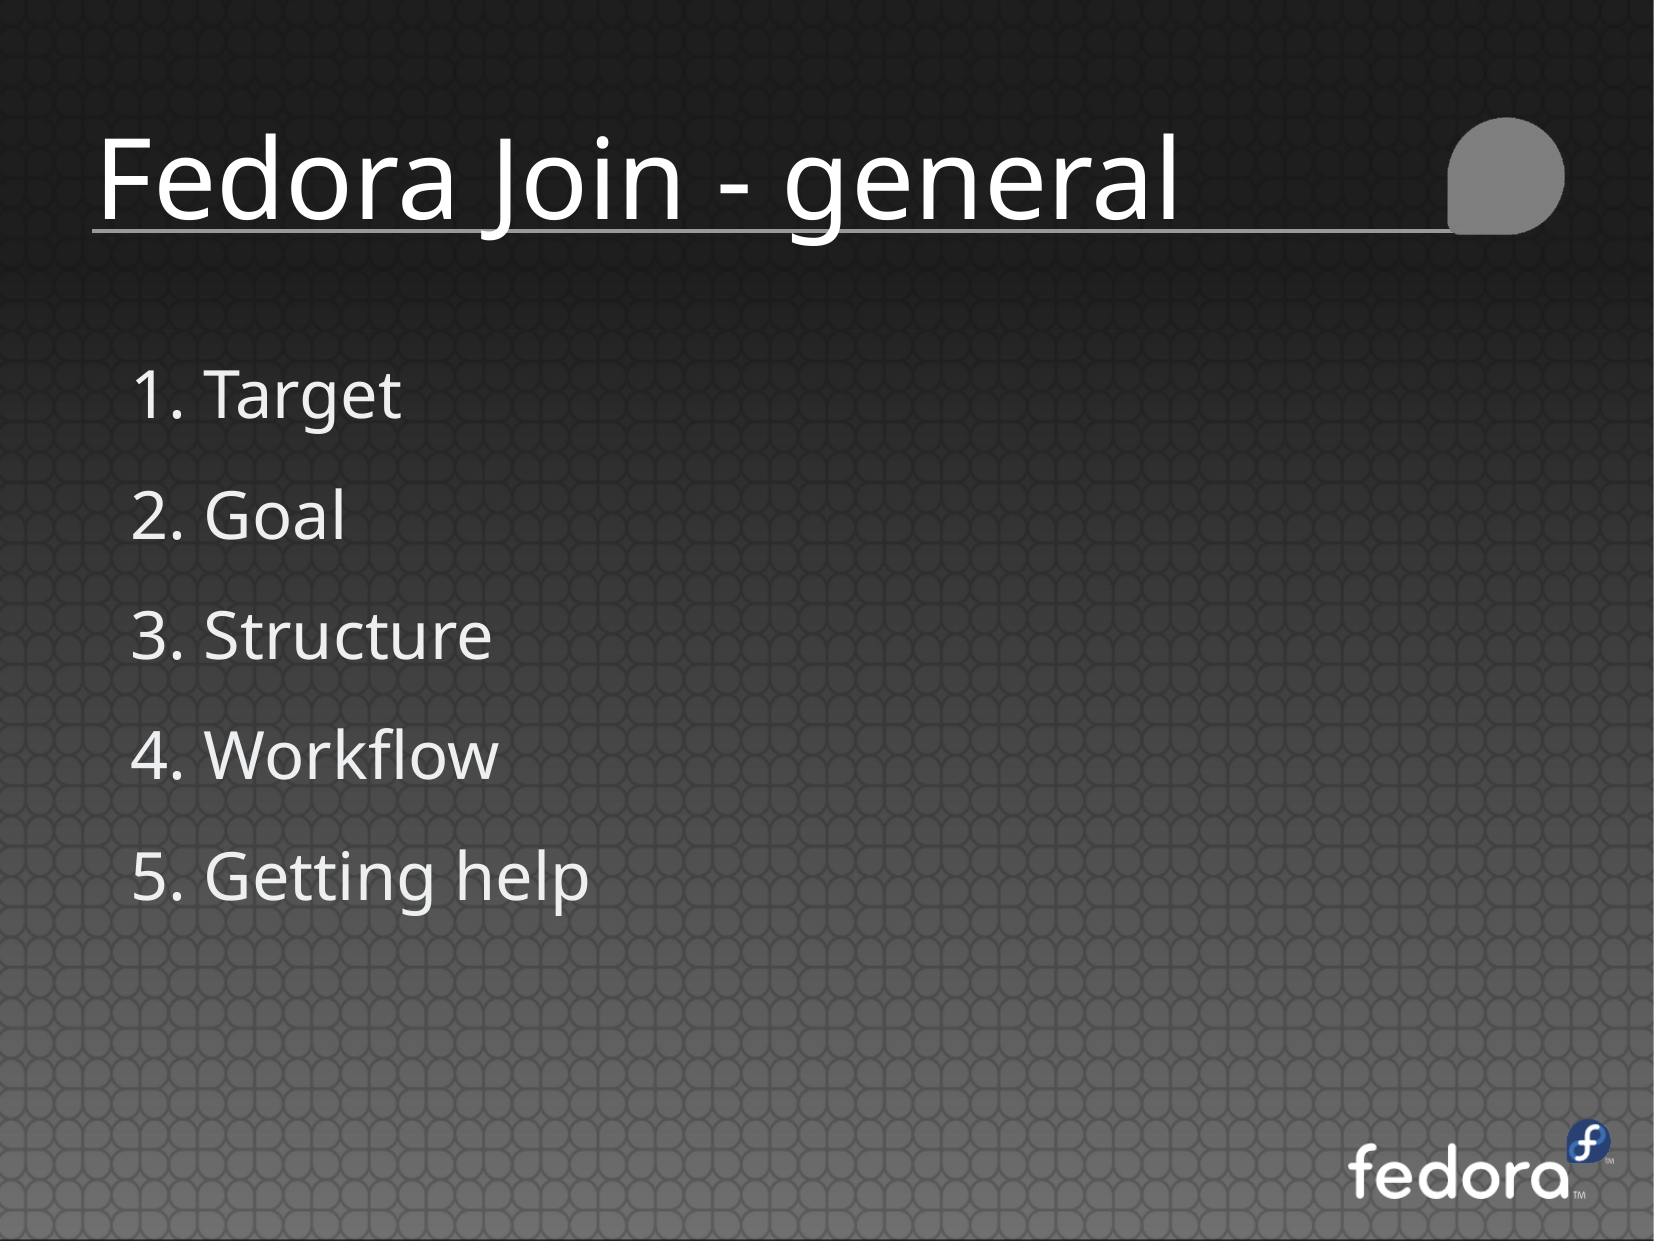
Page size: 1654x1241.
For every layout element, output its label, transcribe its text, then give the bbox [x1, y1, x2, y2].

picture [0, 0, 1654, 1241]
list Target Goal Structure Workflow Getting help [112, 227, 620, 974]
title Fedora Join - general [94, 100, 1426, 251]
